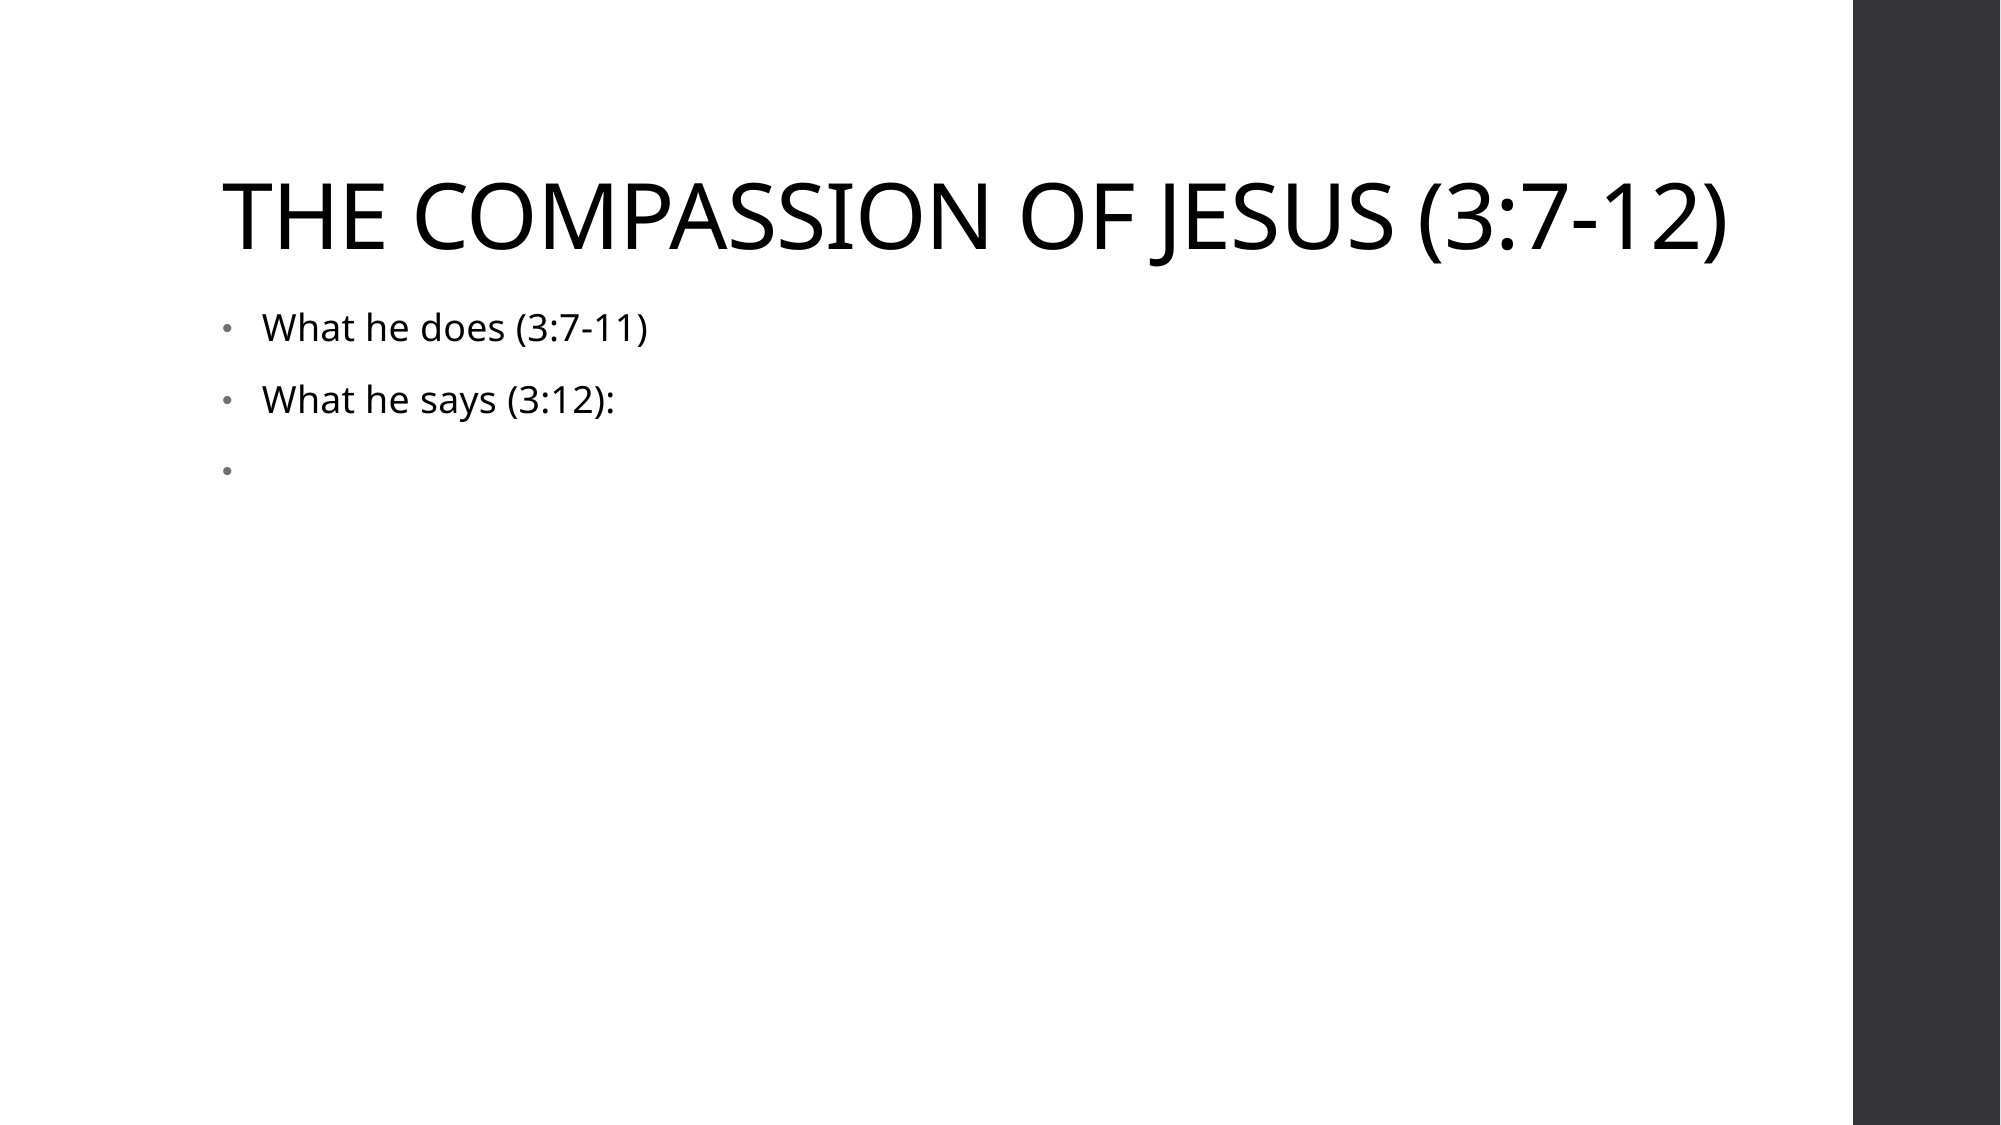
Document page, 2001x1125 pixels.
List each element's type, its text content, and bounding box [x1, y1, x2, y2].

title THE COMPASSION OF JESUS (3:7-12) [206, 60, 1797, 278]
list What he does (3:7-11) What he says (3:12): [206, 299, 1617, 1014]
